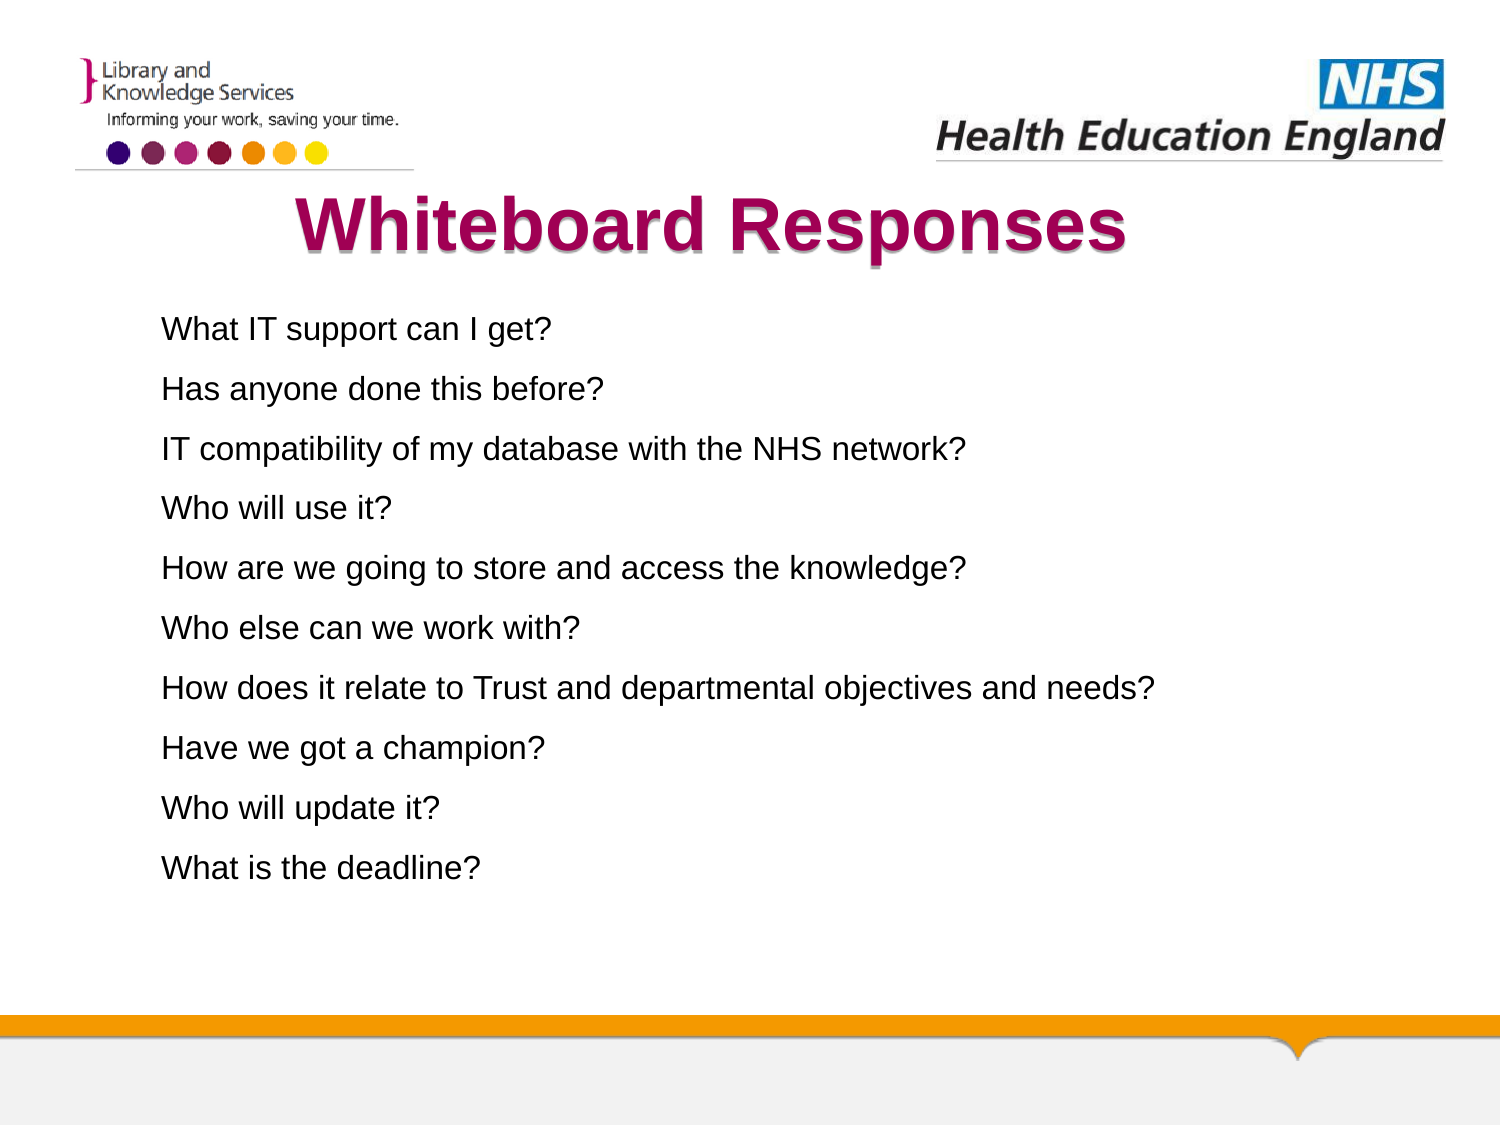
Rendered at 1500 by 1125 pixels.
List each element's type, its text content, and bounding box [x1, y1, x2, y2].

text_box What IT support can I get? Has anyone done this before? IT compatibility of my database with the NHS network? Who will use it? How are we going to store and access the knowledge? Who else can we work with? How does it relate to Trust and departmental objectives and needs? Have we got a champion? Who will update it? What is the deadline? [145, 279, 1340, 947]
picture [75, 54, 416, 169]
title Whiteboard Responses [56, 168, 1430, 280]
